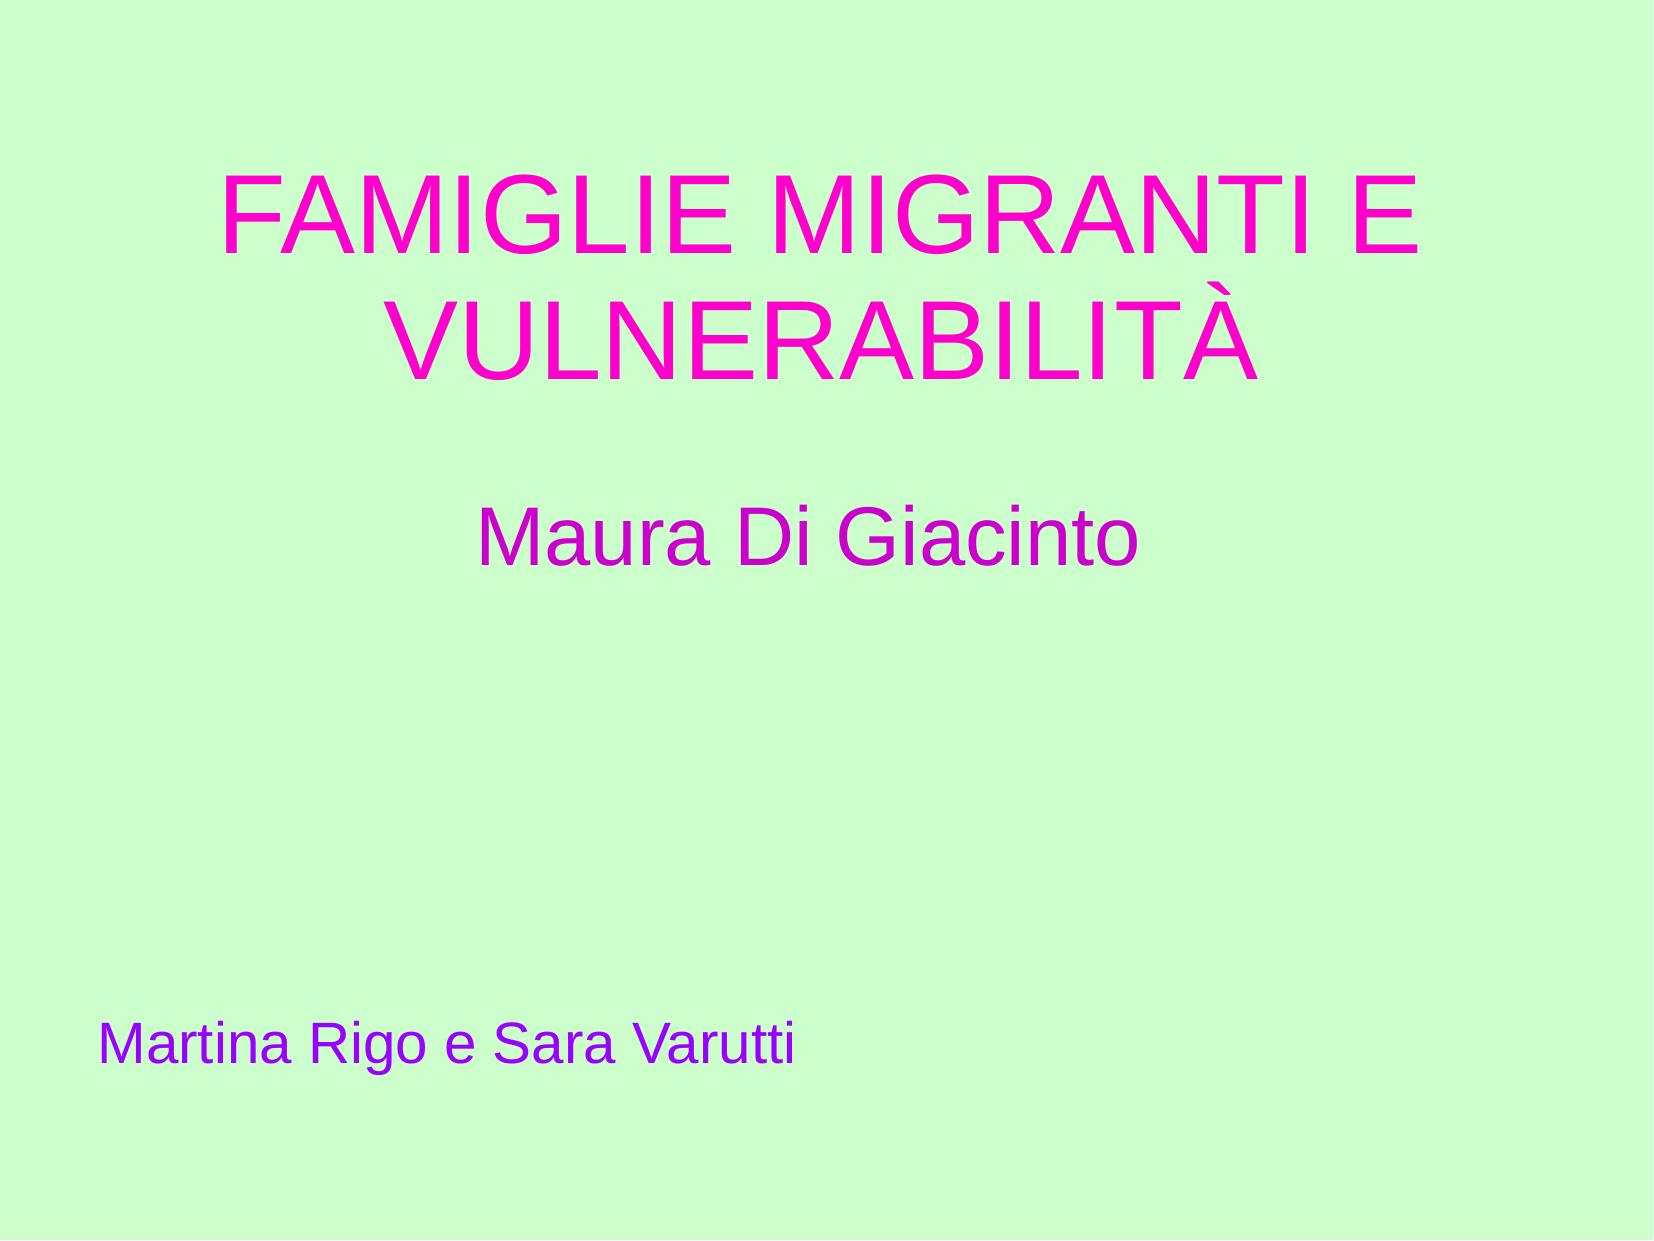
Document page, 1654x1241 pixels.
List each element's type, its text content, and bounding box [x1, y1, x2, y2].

text_box Maura Di Giacinto [460, 482, 1158, 591]
text_box FAMIGLIE MIGRANTI E VULNERABILITÀ [129, 141, 1512, 414]
text_box Martina Rigo e Sara Varutti [82, 1003, 815, 1084]
